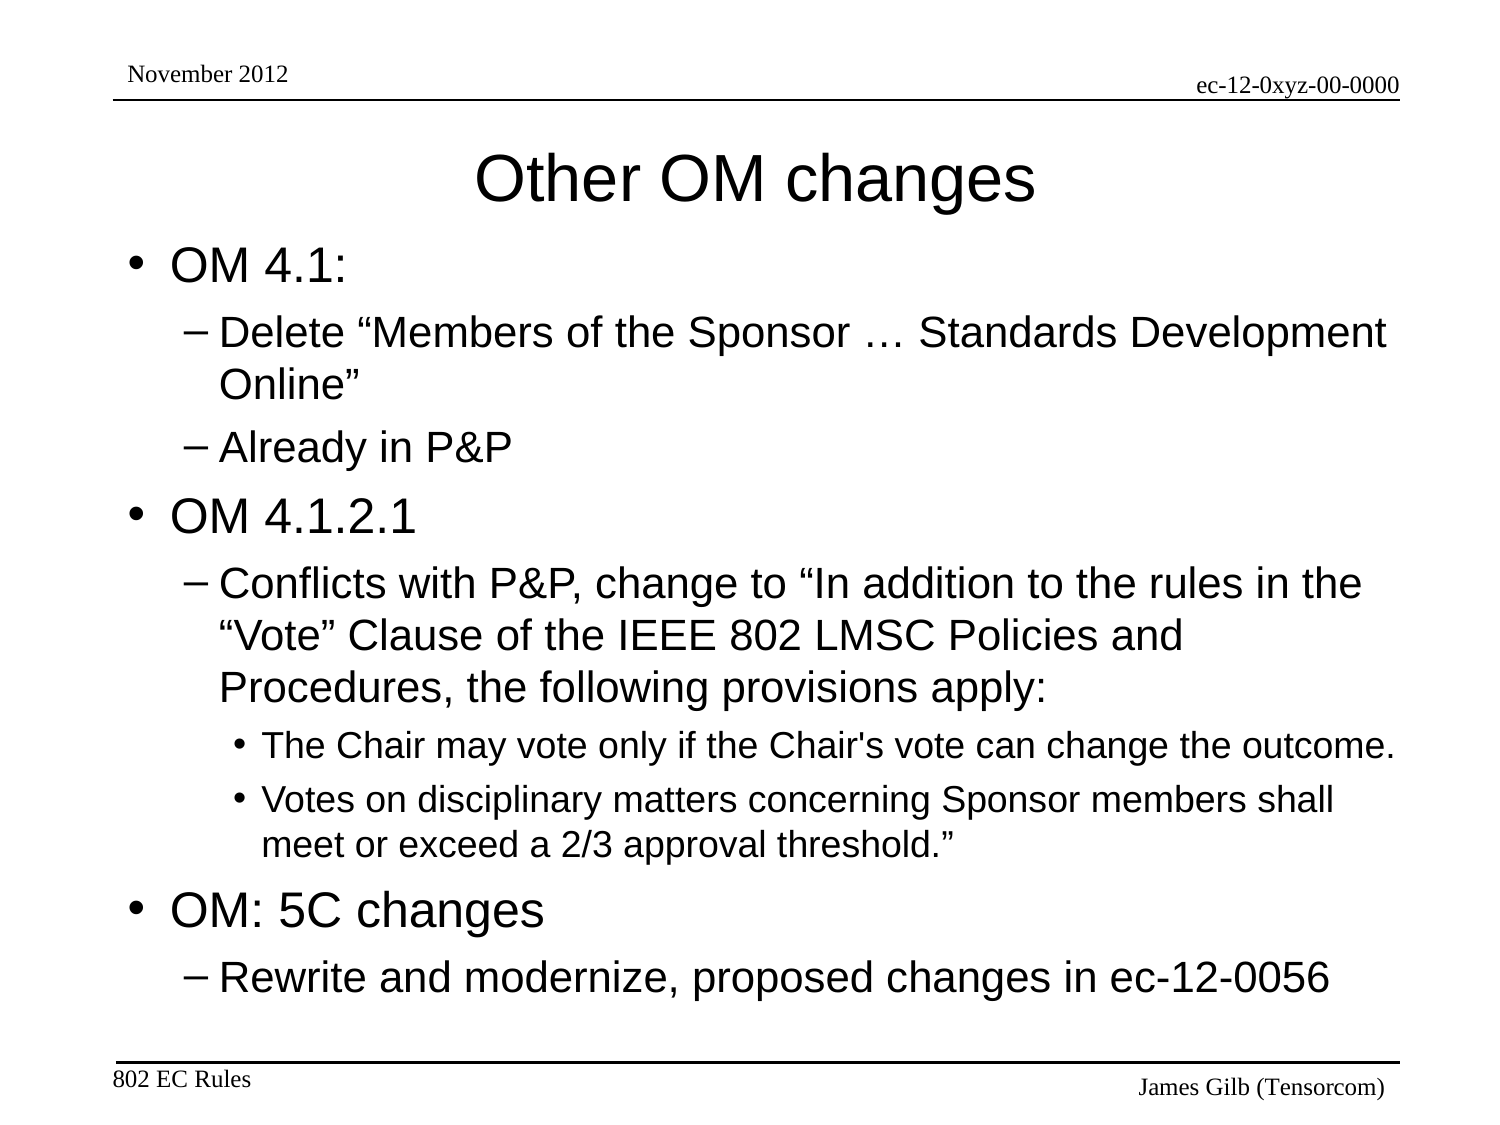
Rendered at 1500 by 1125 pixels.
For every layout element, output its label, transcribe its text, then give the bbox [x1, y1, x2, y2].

list OM 4.1: Delete “Members of the Sponsor … Standards Development Online” Already in P&P OM 4.1.2.1 Conflicts with P&P, change to “In addition to the rules in the “Vote” Clause of the IEEE 802 LMSC Policies and Procedures, the following provisions apply: The Chair may vote only if the Chair's vote can change the outcome. Votes on disciplinary matters concerning Sponsor members shall meet or exceed a 2/3 approval threshold.” OM: 5C changes Rewrite and modernize, proposed changes in ec-12-0056 [112, 224, 1426, 1051]
title Other OM changes [112, 112, 1401, 224]
